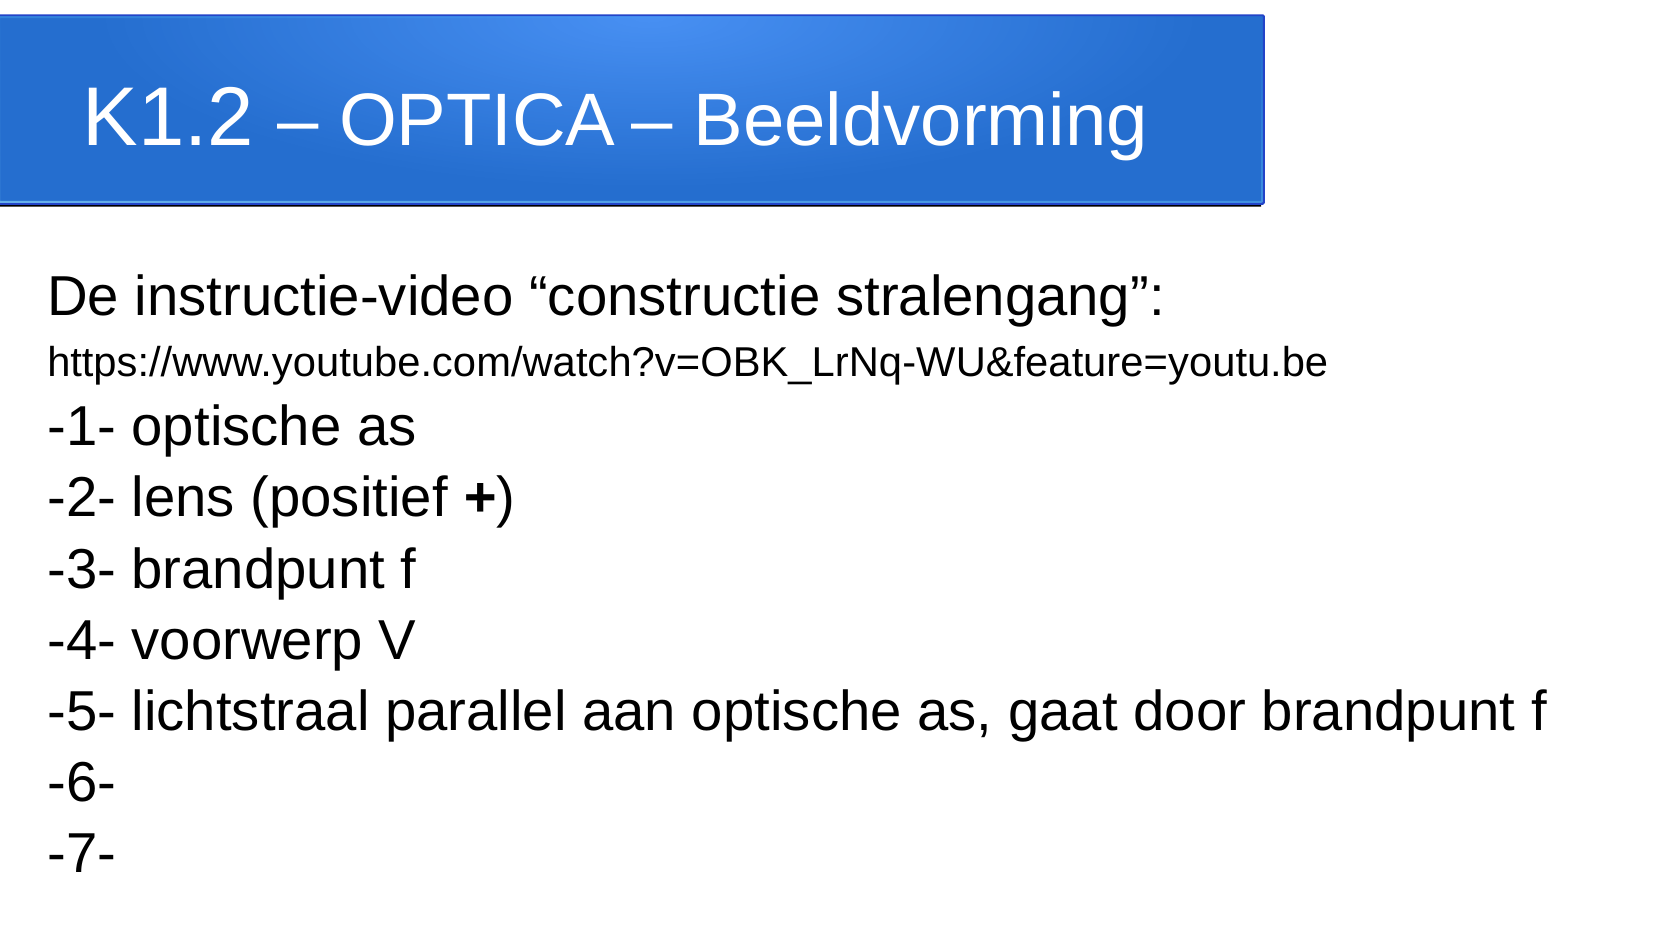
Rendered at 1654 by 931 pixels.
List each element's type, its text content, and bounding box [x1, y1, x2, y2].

title K1.2 – OPTICA – Beeldvorming [82, 35, 1235, 189]
subtitle De instructie-video “constructie stralengang”: https://www.youtube.com/watch?v=OBK_LrNq-WU&feature=youtu.be -1- optische as -2- lens (positief +) -3- brandpunt f -4- voorwerp V -5- lichtstraal parallel aan optische as, gaat door brandpunt f -6- -7- [47, 236, 1607, 922]
